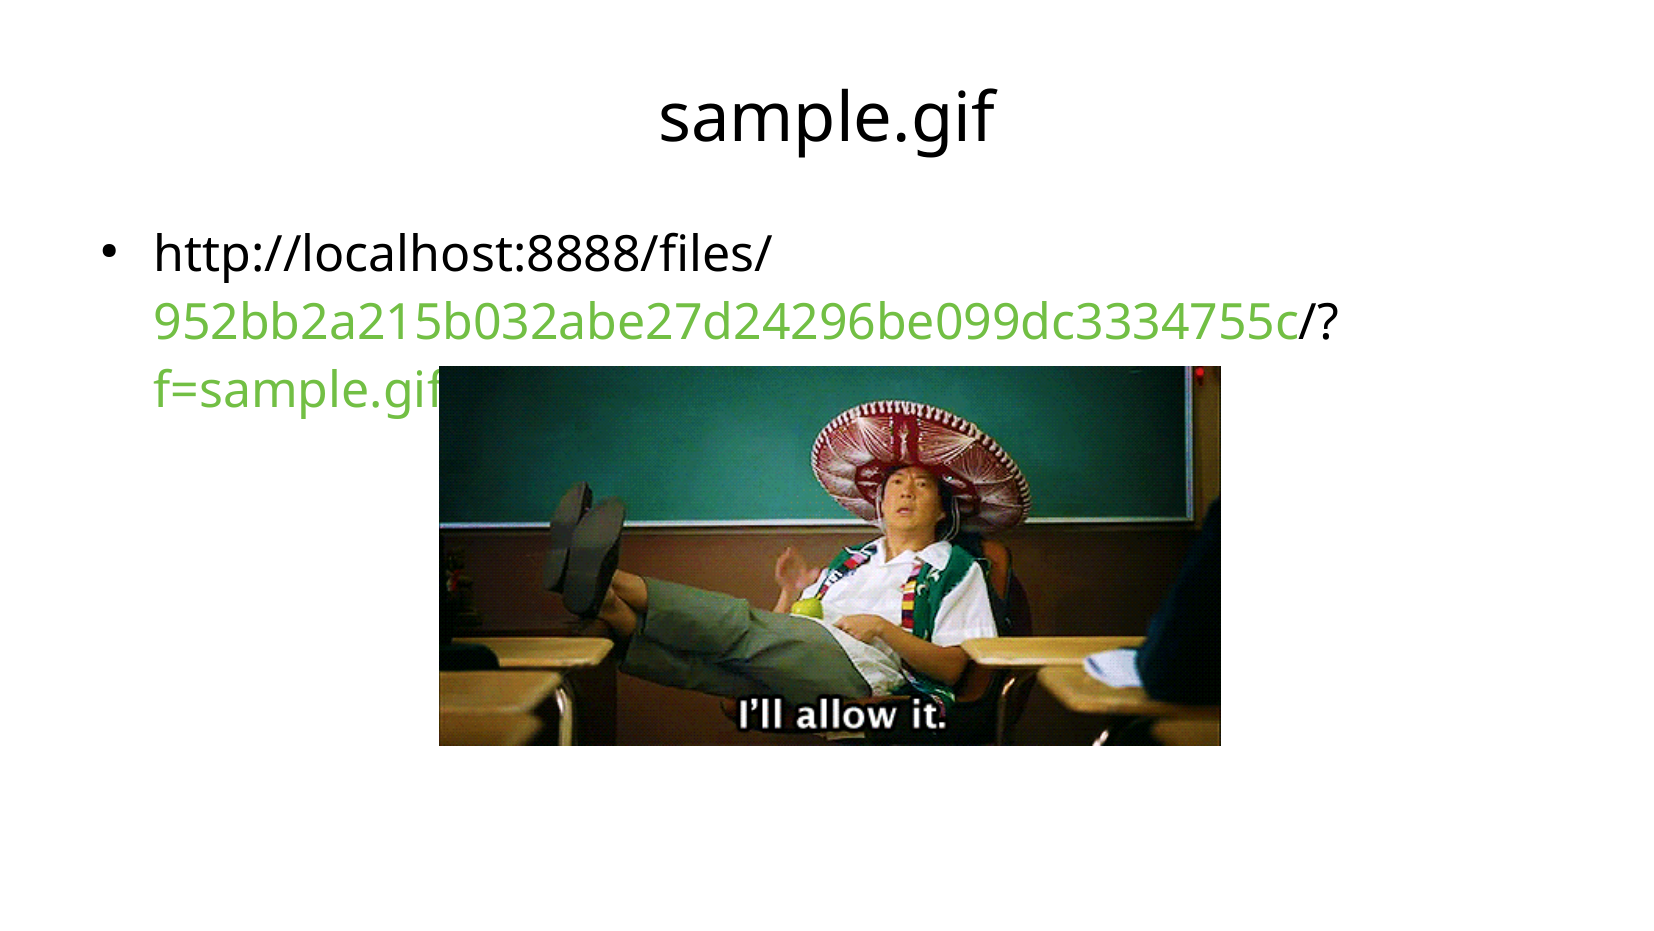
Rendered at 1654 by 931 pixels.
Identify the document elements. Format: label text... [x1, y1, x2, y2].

list http://localhost:8888/files/952bb2a215b032abe27d24296be099dc3334755c/?f=sample.gif [82, 217, 1571, 758]
picture [439, 366, 1221, 746]
title sample.gif [82, 37, 1571, 193]
